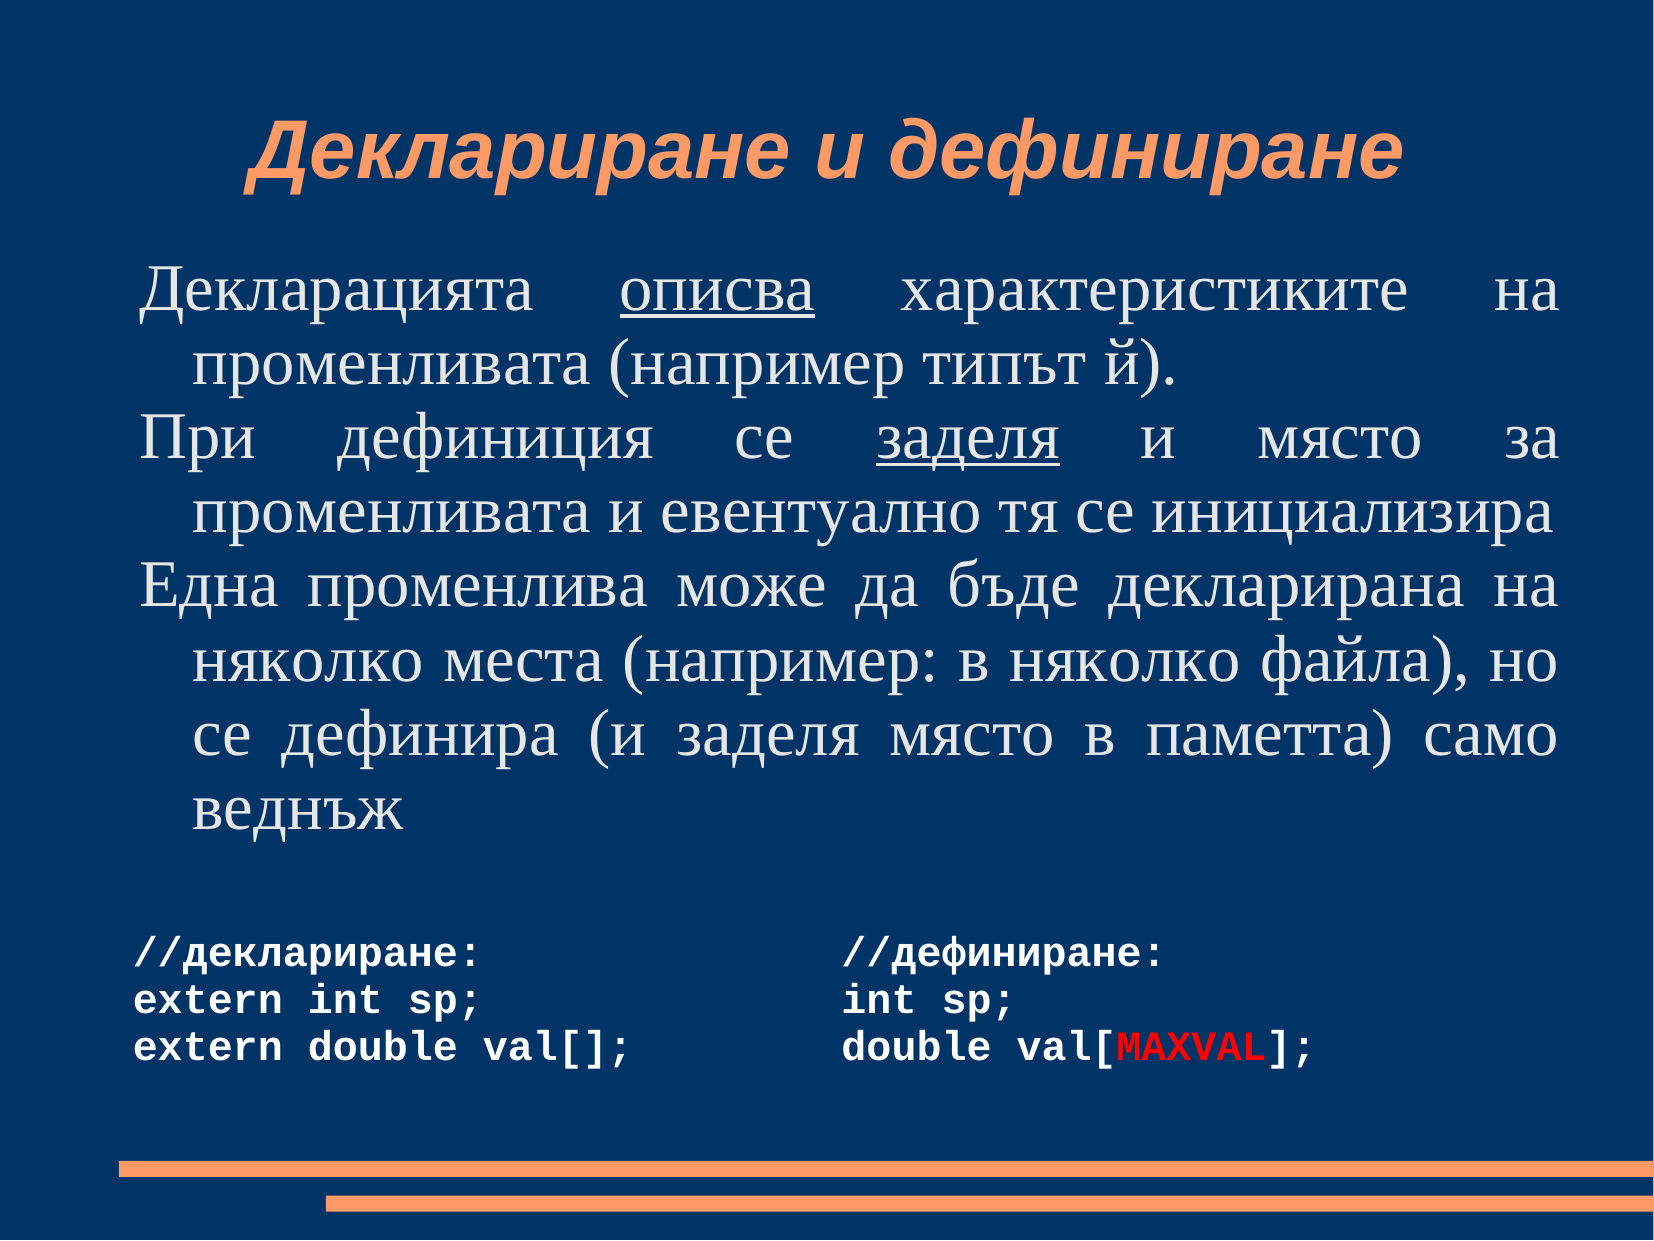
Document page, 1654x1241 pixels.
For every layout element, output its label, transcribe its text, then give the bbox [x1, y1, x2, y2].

title Деклариране и дефиниране [121, 46, 1534, 251]
text_box //дефиниране: int sp; double val[MAXVAL]; [826, 924, 1536, 1083]
list Декларацията описва характеристиките на променливата (например типът й). При дефиниция се заделя и място за променливата и евентуално тя се инициализира Една променлива може да бъде декларирана на няколко места (например: в няколко файла), но се дефинира (и заделя място в паметта) само веднъж [121, 251, 1561, 1047]
text_box //деклариране: extern int sp; extern double val[]; [118, 924, 826, 1083]
